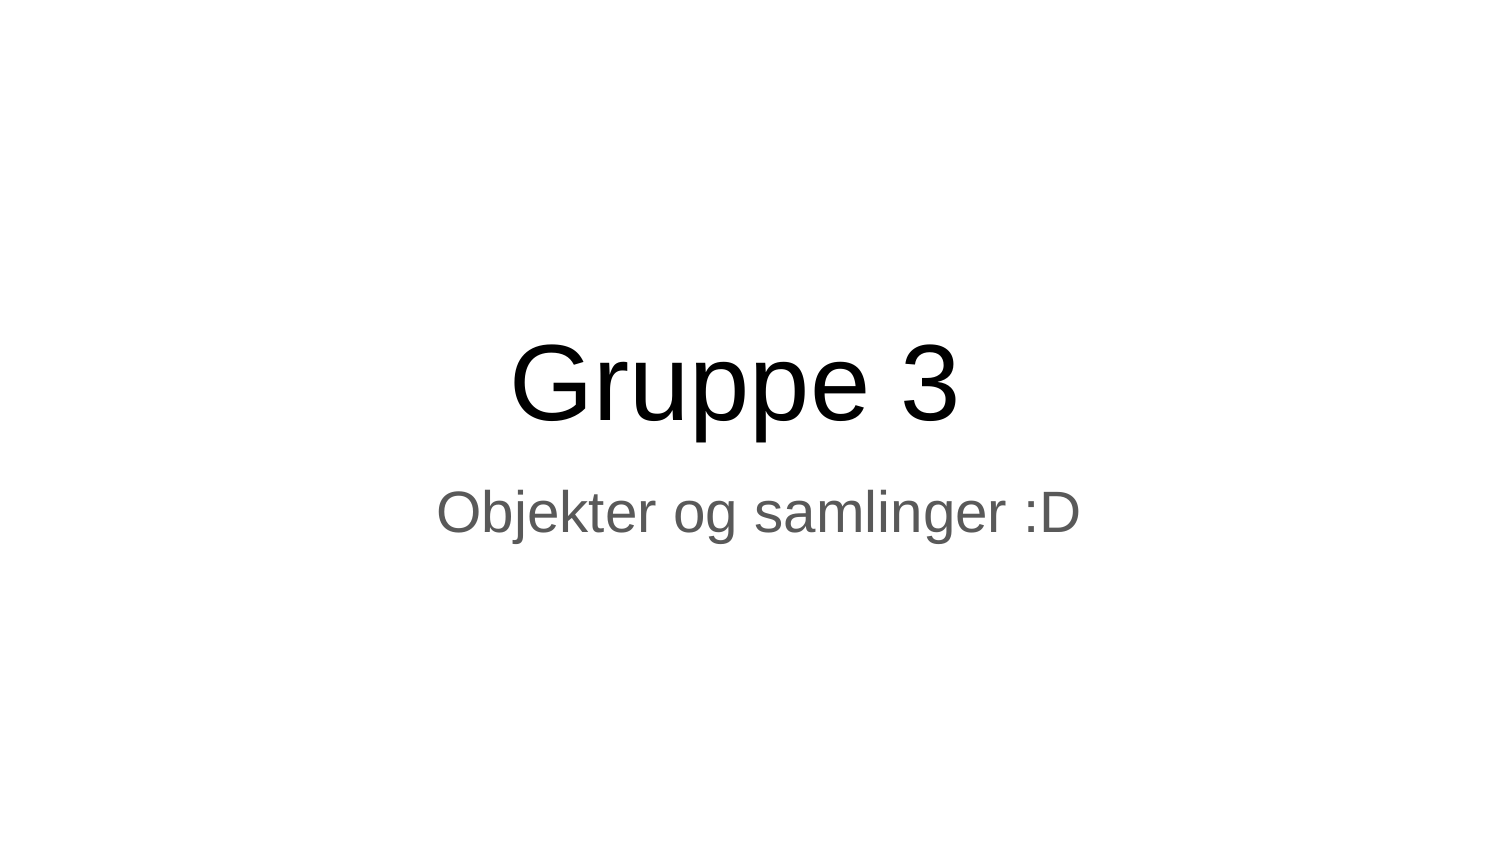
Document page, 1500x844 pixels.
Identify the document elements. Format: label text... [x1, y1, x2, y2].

title Gruppe 3 [51, 122, 1449, 459]
subtitle Objekter og samlinger :D [51, 464, 1449, 595]
